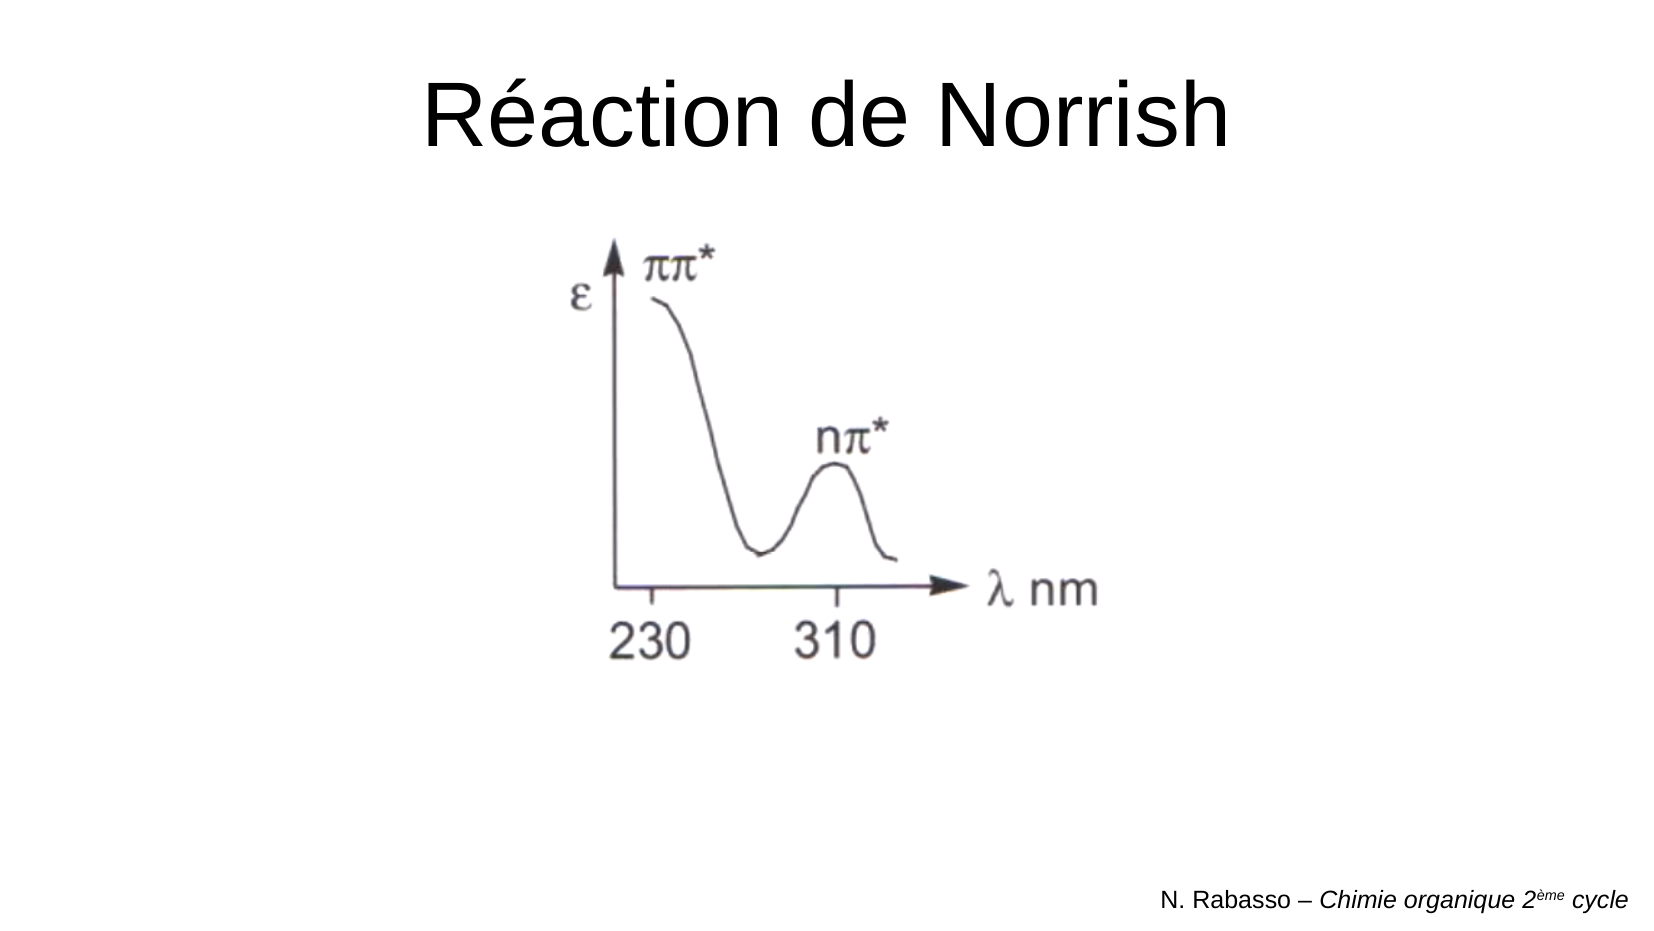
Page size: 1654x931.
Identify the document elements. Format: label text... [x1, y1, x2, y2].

picture [512, 225, 1152, 711]
text_box N. Rabasso – Chimie organique 2ème cycle [1145, 878, 1654, 922]
title Réaction de Norrish [82, 37, 1571, 193]
